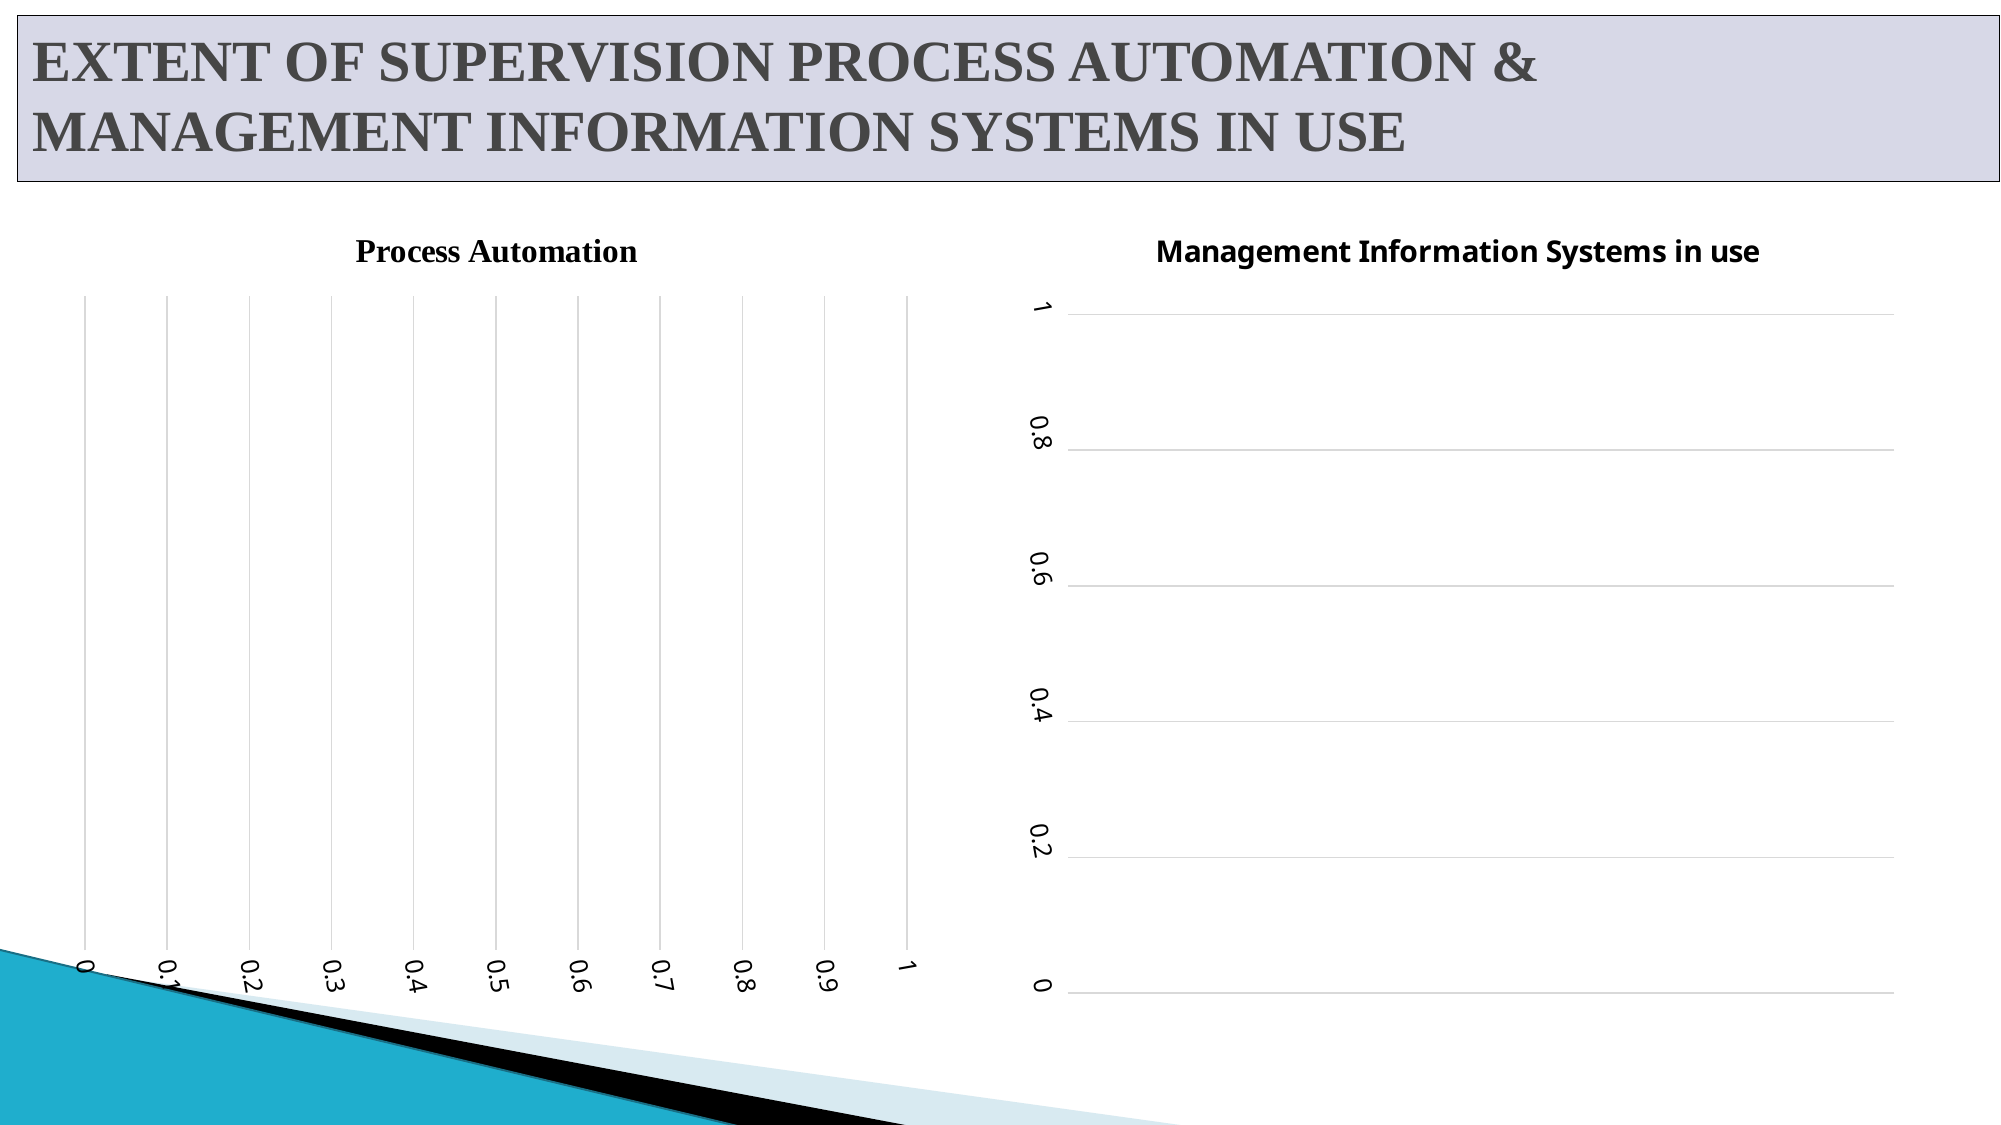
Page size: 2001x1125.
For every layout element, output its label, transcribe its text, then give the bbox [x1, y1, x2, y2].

title EXTENT OF SUPERVISION PROCESS AUTOMATION & MANAGEMENT INFORMATION SYSTEMS IN USE [17, 15, 2000, 182]
chart [50, 198, 945, 1013]
chart [1003, 198, 1913, 1013]
